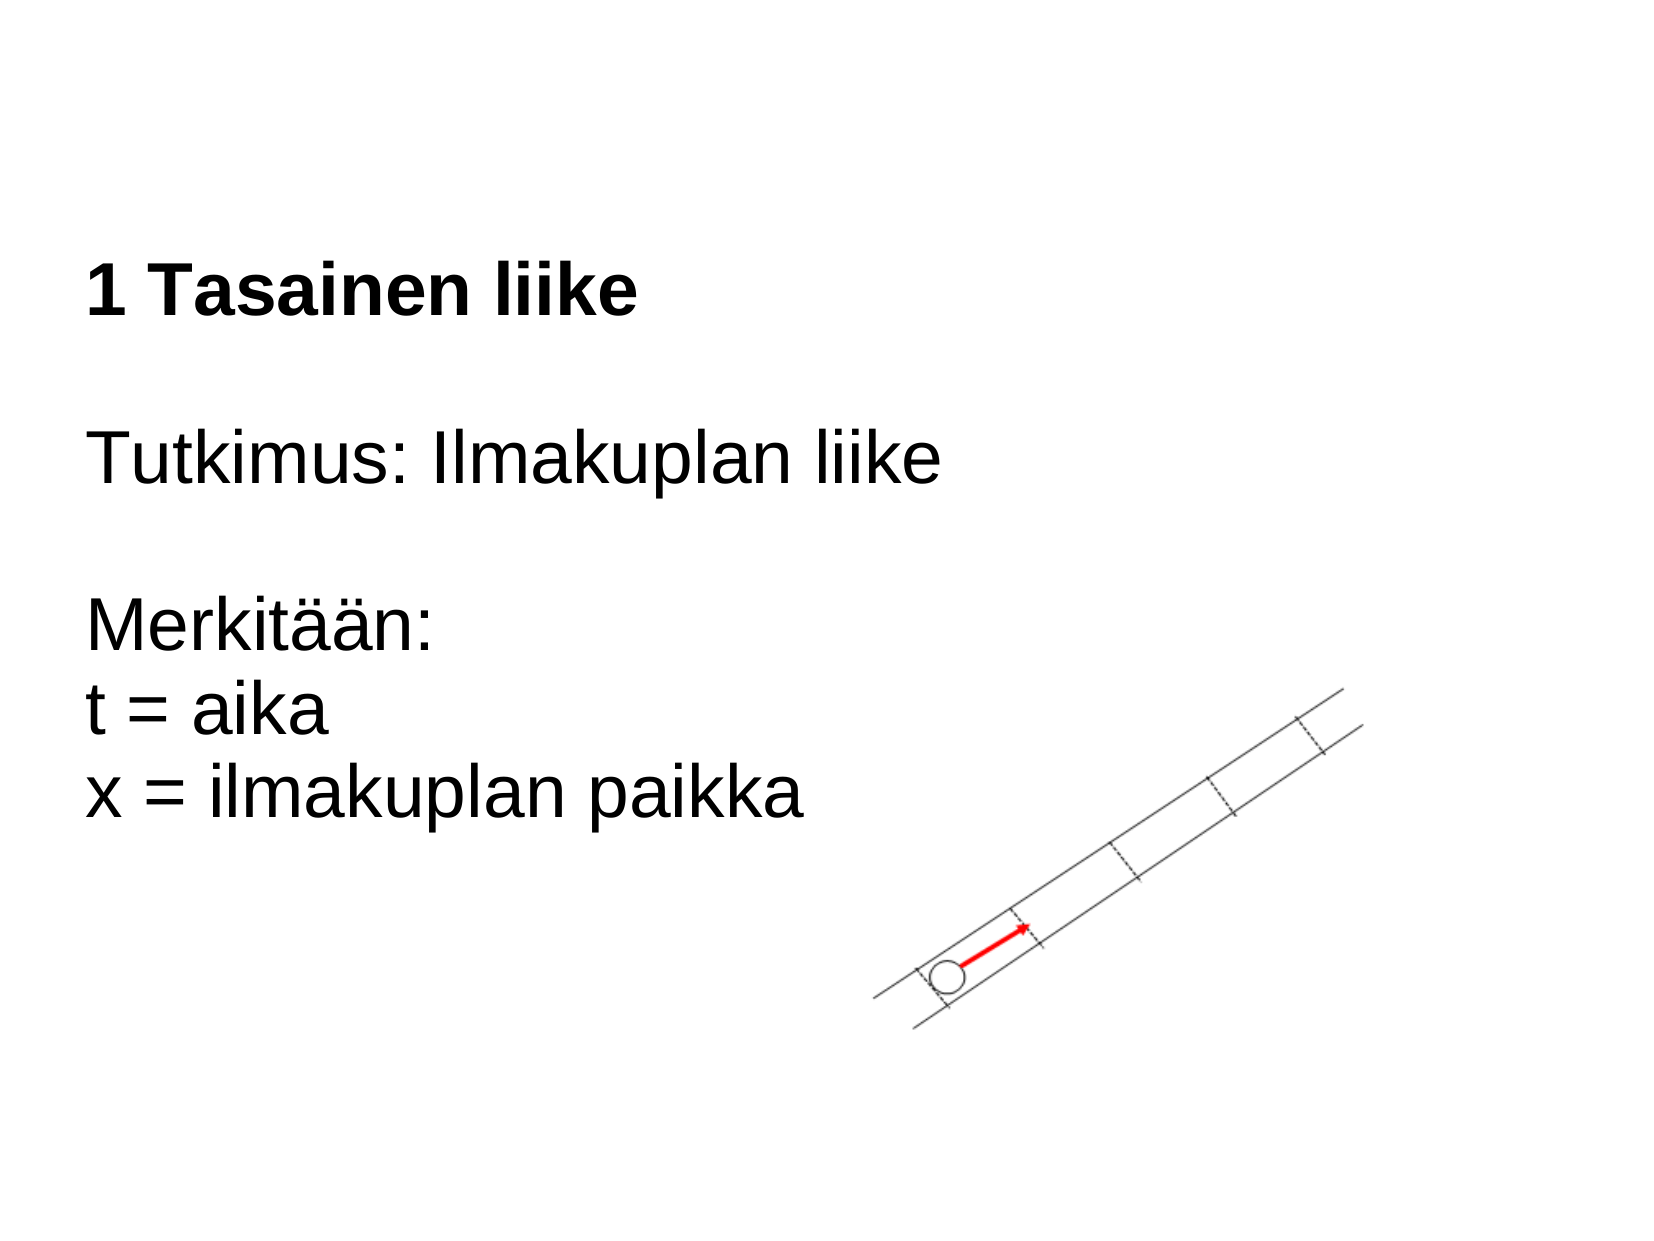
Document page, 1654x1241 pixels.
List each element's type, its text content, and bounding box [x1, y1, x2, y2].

picture [862, 664, 1390, 1047]
text_box 1 Tasainen liike Tutkimus: Ilmakuplan liike Merkitään: t = aika x = ilmakuplan paikka [70, 236, 1134, 1175]
